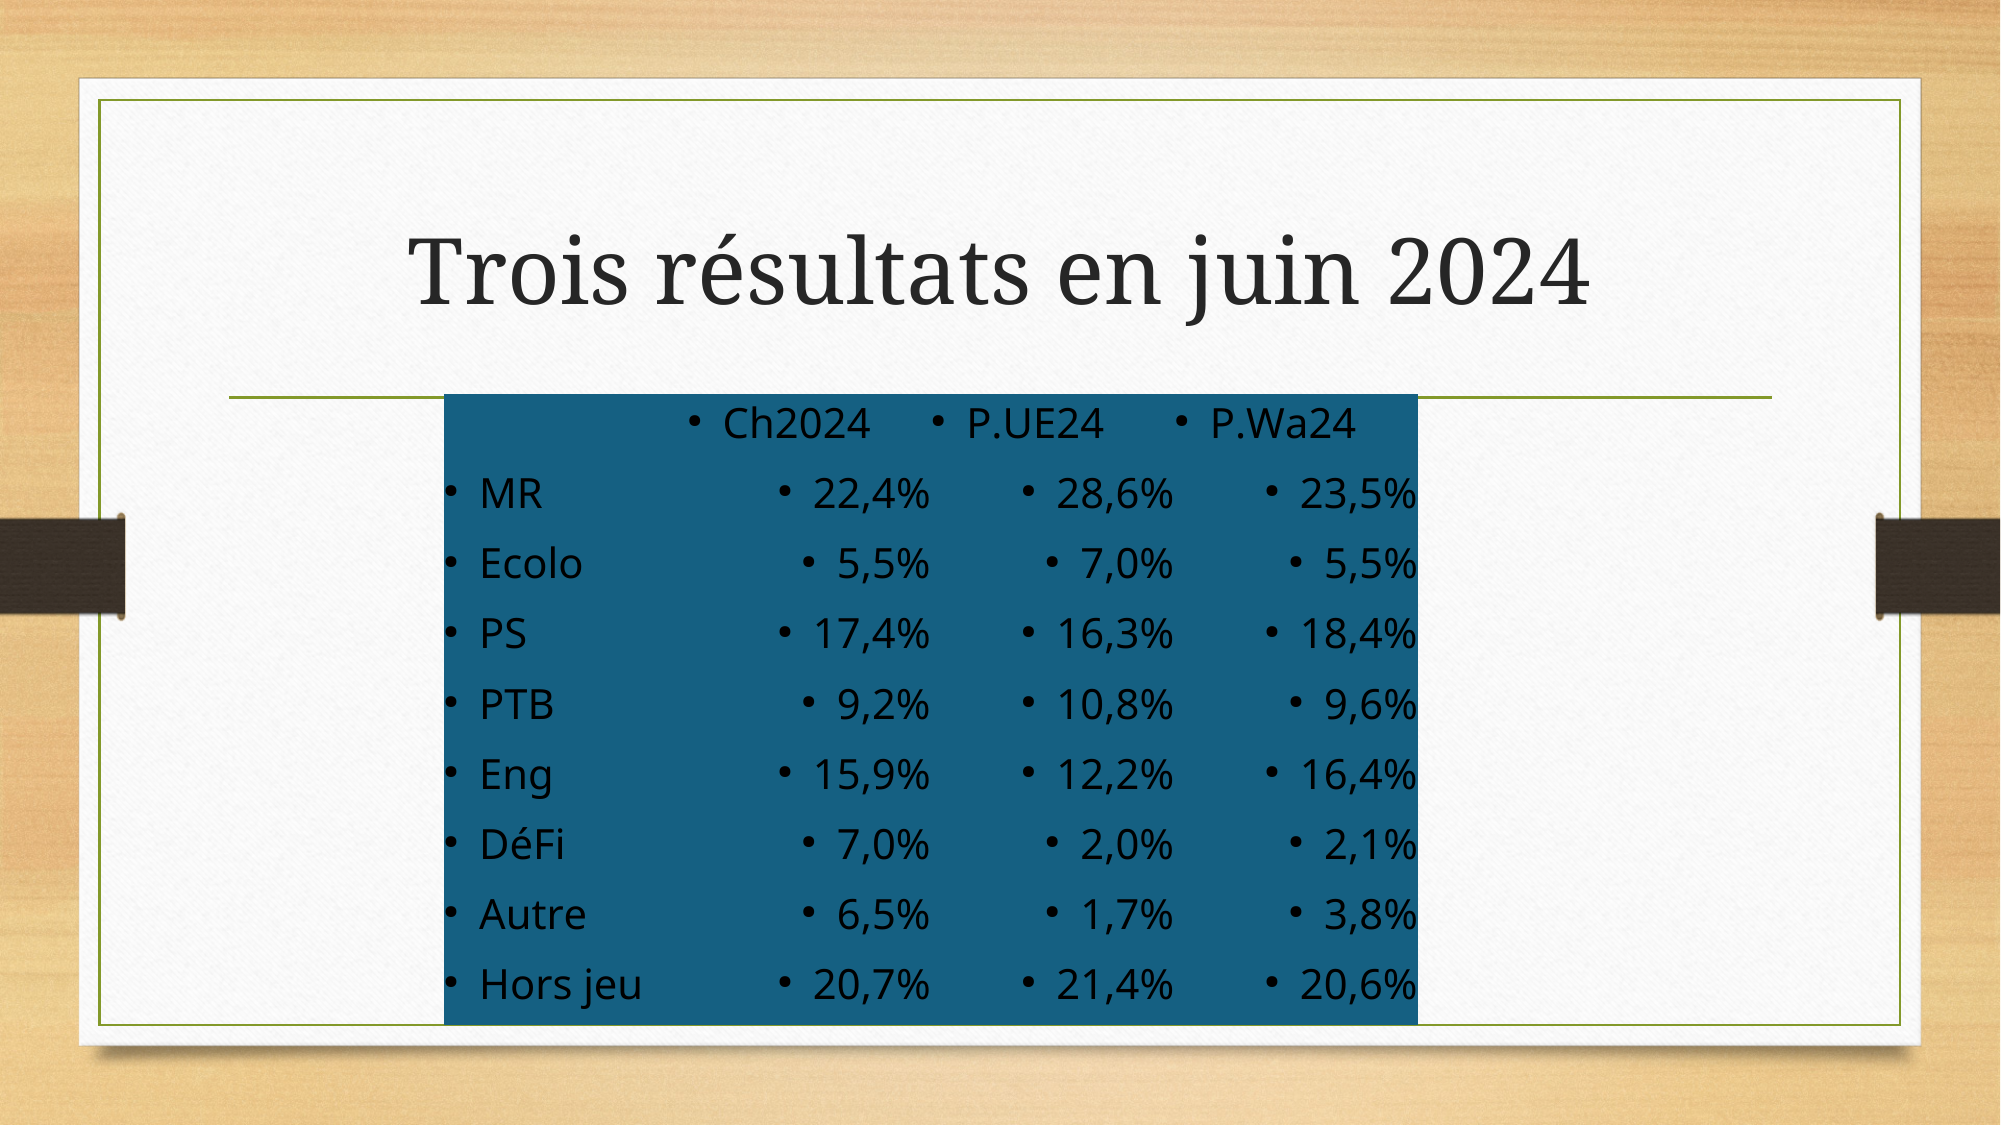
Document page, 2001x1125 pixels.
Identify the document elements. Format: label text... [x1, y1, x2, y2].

table_cell 2,1% [1174, 815, 1418, 885]
table_cell 2,0% [931, 815, 1174, 885]
table_cell 3,8% [1174, 885, 1418, 955]
table_cell DéFi [444, 815, 687, 885]
table_cell PTB [444, 674, 687, 745]
table_cell 23,5% [1174, 464, 1418, 534]
table_cell 18,4% [1174, 604, 1418, 674]
table_header [444, 394, 687, 464]
table_cell 7,0% [687, 815, 931, 885]
table_cell 16,4% [1174, 745, 1418, 815]
table_cell Autre [444, 885, 687, 955]
table_cell 5,5% [1174, 534, 1418, 604]
title Trois résultats en juin 2024 [212, 161, 1788, 376]
table_header P.Wa24 [1174, 394, 1418, 464]
table_cell 9,6% [1174, 674, 1418, 745]
table_cell 28,6% [931, 464, 1174, 534]
table_cell 22,4% [687, 464, 931, 534]
table_cell MR [444, 464, 687, 534]
table_cell 17,4% [687, 604, 931, 674]
table_cell 10,8% [931, 674, 1174, 745]
table_cell Ecolo [444, 534, 687, 604]
table_cell 7,0% [931, 534, 1174, 604]
table_cell 5,5% [687, 534, 931, 604]
table_header Ch2024 [687, 394, 931, 464]
table_cell 9,2% [687, 674, 931, 745]
table_cell 16,3% [931, 604, 1174, 674]
table_cell PS [444, 604, 687, 674]
table_cell 6,5% [687, 885, 931, 955]
table_cell Eng [444, 745, 687, 815]
table_cell 21,4% [931, 955, 1174, 1025]
table_cell 15,9% [687, 745, 931, 815]
table_cell 1,7% [931, 885, 1174, 955]
table_cell 12,2% [931, 745, 1174, 815]
table_cell 20,7% [687, 955, 931, 1025]
table_header P.UE24 [931, 394, 1174, 464]
table_cell Hors jeu [444, 955, 687, 1025]
table_cell 20,6% [1174, 955, 1418, 1025]
